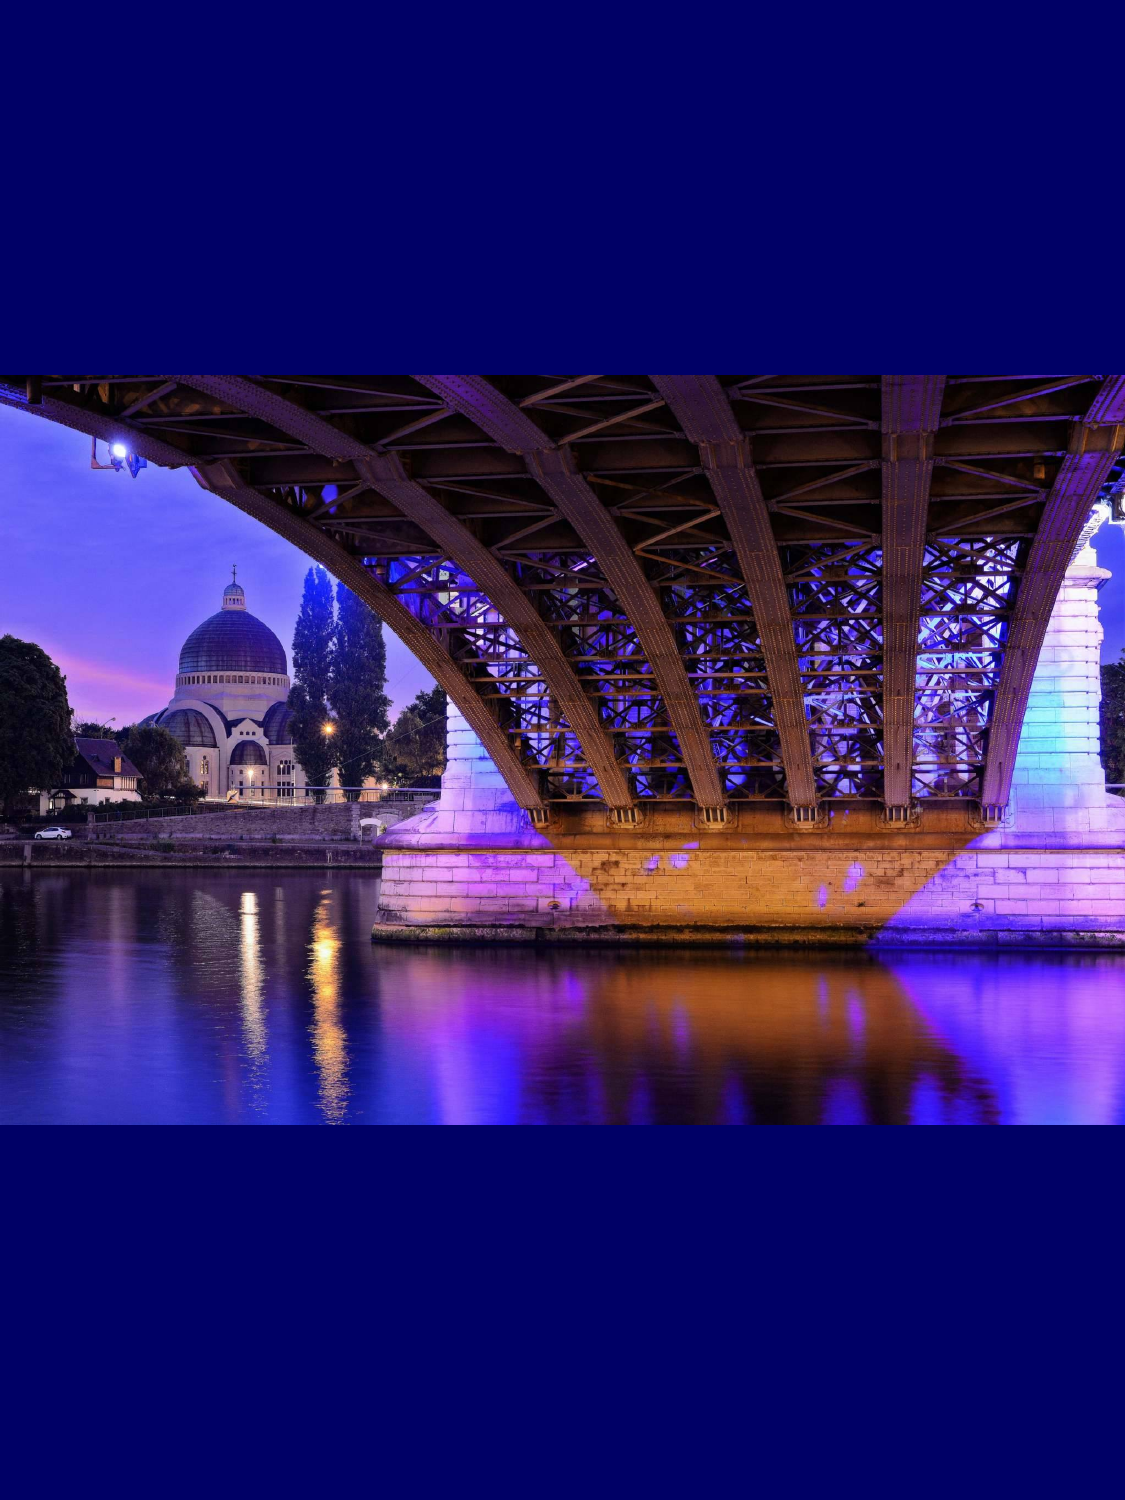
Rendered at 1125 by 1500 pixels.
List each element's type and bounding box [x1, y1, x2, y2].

picture [0, 375, 1125, 1125]
